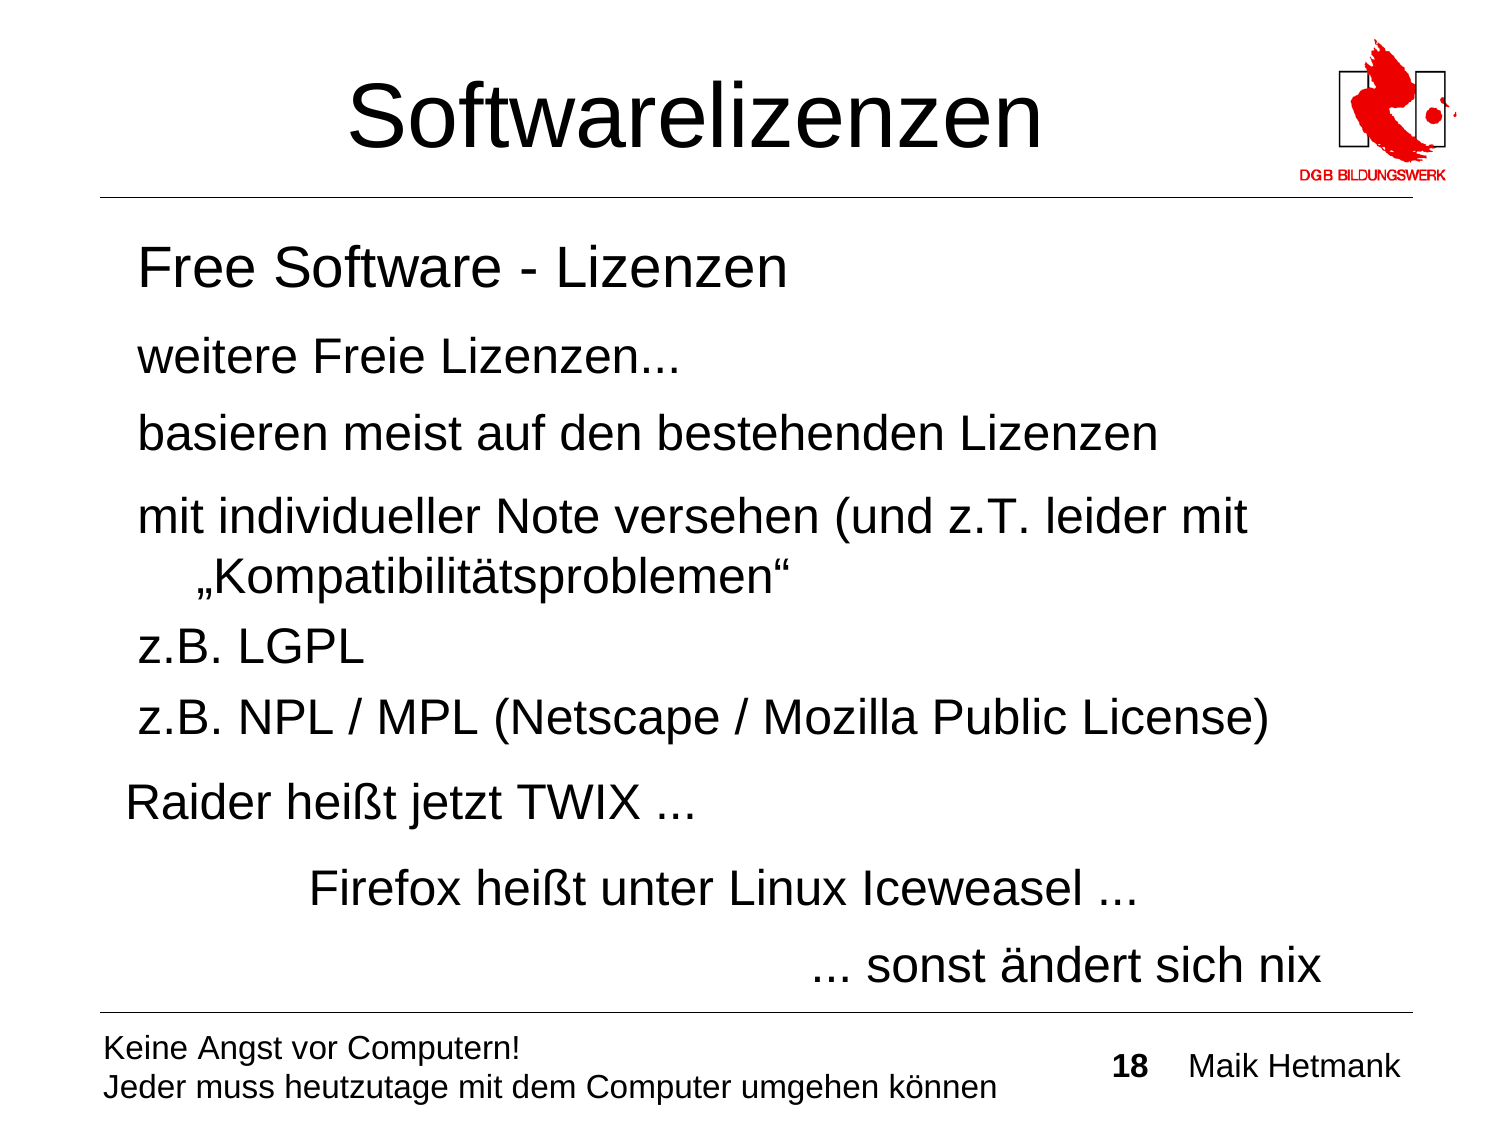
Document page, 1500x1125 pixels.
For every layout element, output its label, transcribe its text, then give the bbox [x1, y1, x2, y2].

text_box Free Software - Lizenzen [137, 230, 1407, 324]
text_box z.B. NPL / MPL (Netscape / Mozilla Public License) [137, 685, 1407, 746]
text_box basieren meist auf den bestehenden Lizenzen [137, 401, 1407, 462]
text_box Firefox heißt unter Linux Iceweasel ... [308, 856, 1315, 917]
text_box mit individueller Note versehen (und z.T. leider mit „Kompatibilitätsproblemen“ [137, 484, 1407, 600]
text_box ... sonst ändert sich nix [810, 933, 1331, 994]
text_box z.B. LGPL [137, 614, 1407, 675]
text_box weitere Freie Lizenzen... [137, 324, 1407, 385]
picture [1299, 37, 1457, 181]
title Softwarelizenzen [87, 49, 1305, 175]
text_box Raider heißt jetzt TWIX ... [124, 770, 1049, 831]
